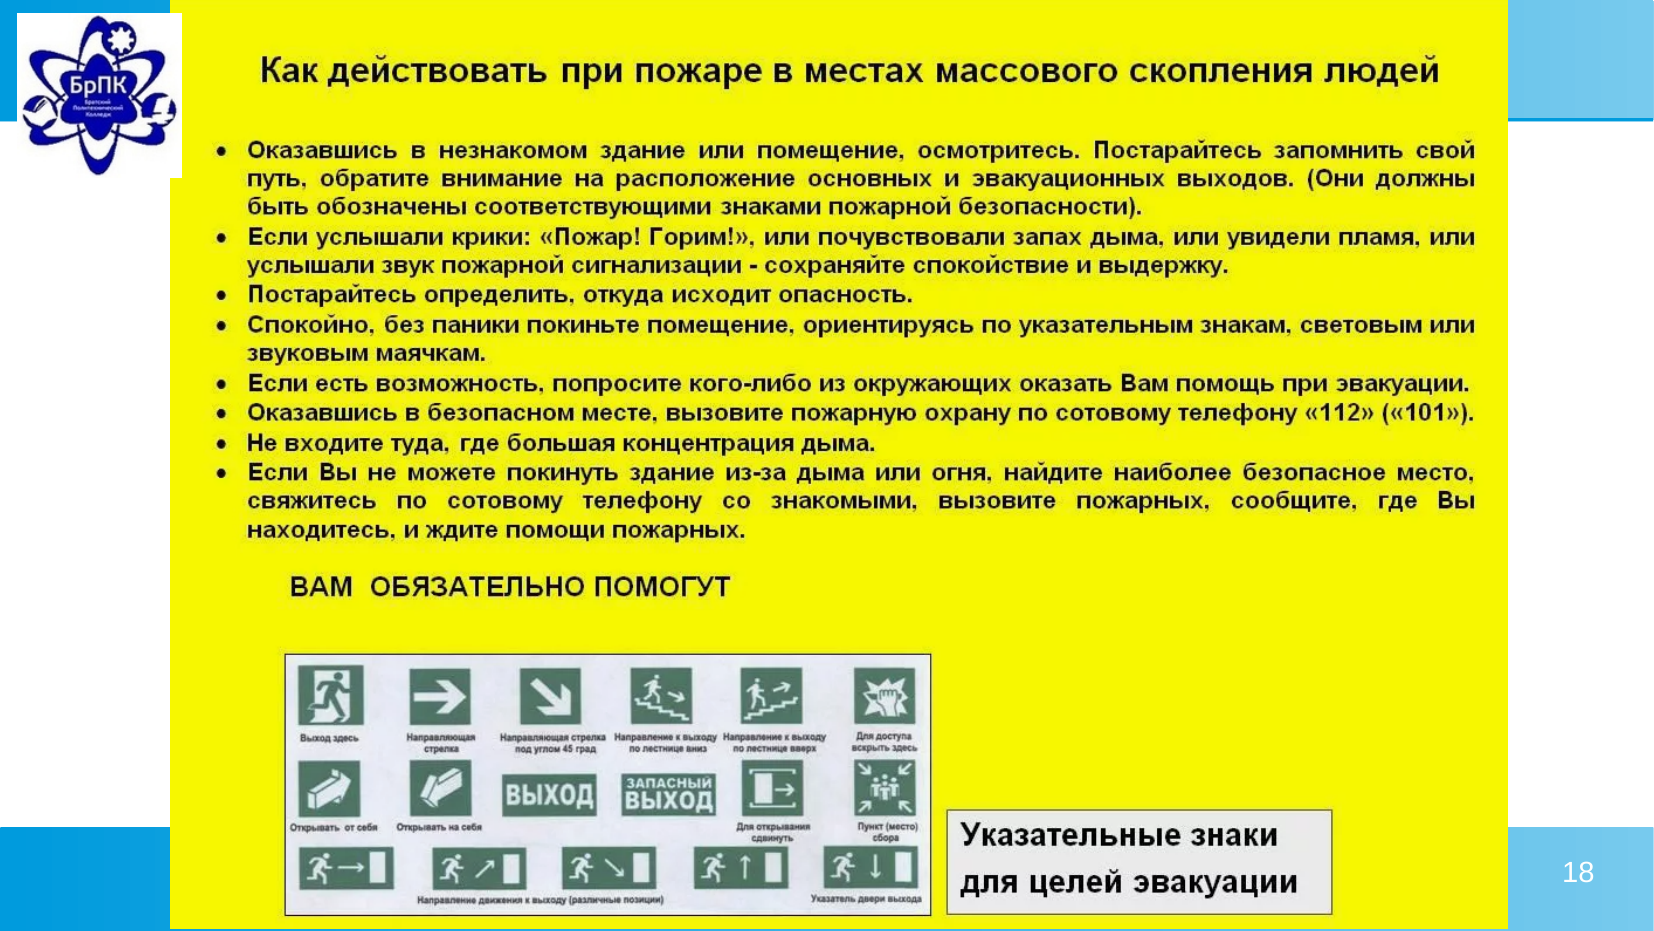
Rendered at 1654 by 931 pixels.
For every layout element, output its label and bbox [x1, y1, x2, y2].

picture [17, 0, 1508, 929]
